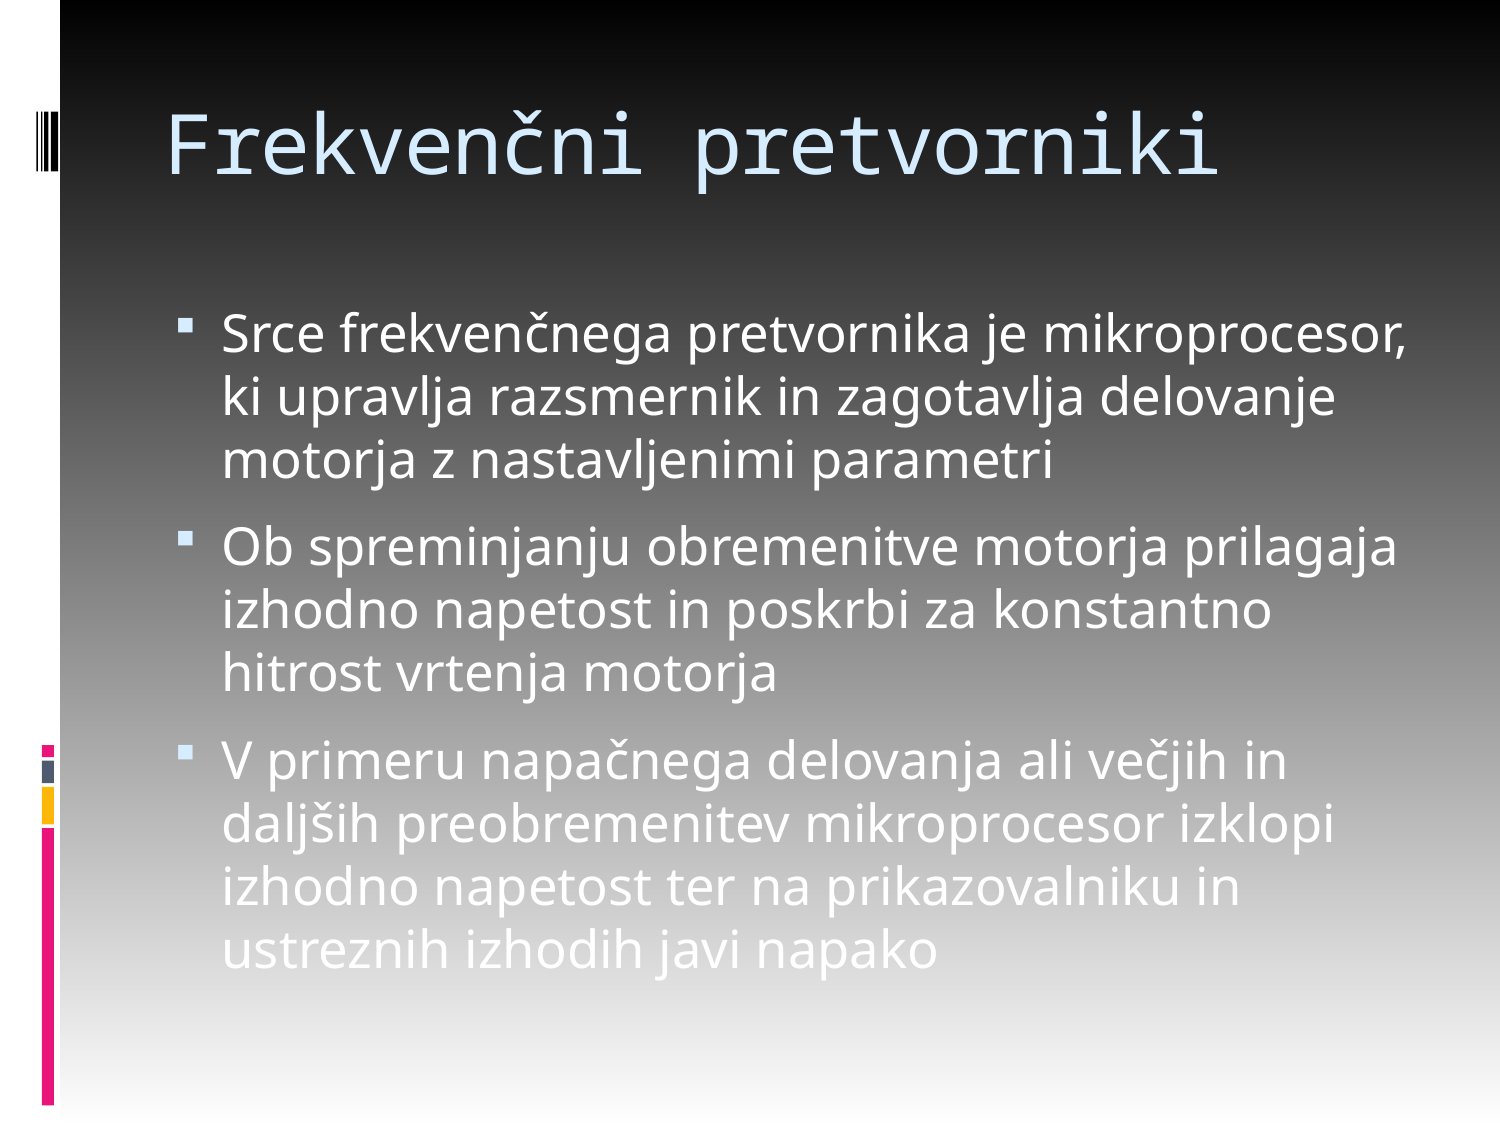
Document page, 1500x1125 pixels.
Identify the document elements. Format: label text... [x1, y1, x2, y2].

title Frekvenčni pretvorniki [150, 83, 1425, 234]
list Srce frekvenčnega pretvornika je mikroprocesor, ki upravlja razsmernik in zagotavlja delovanje motorja z nastavljenimi parametri Ob spreminjanju obremenitve motorja prilagaja izhodno napetost in poskrbi za konstantno hitrost vrtenja motorja V primeru napačnega delovanja ali večjih in daljših preobremenitev mikroprocesor izklopi izhodno napetost ter na prikazovalniku in ustreznih izhodih javi napako [150, 292, 1425, 1043]
